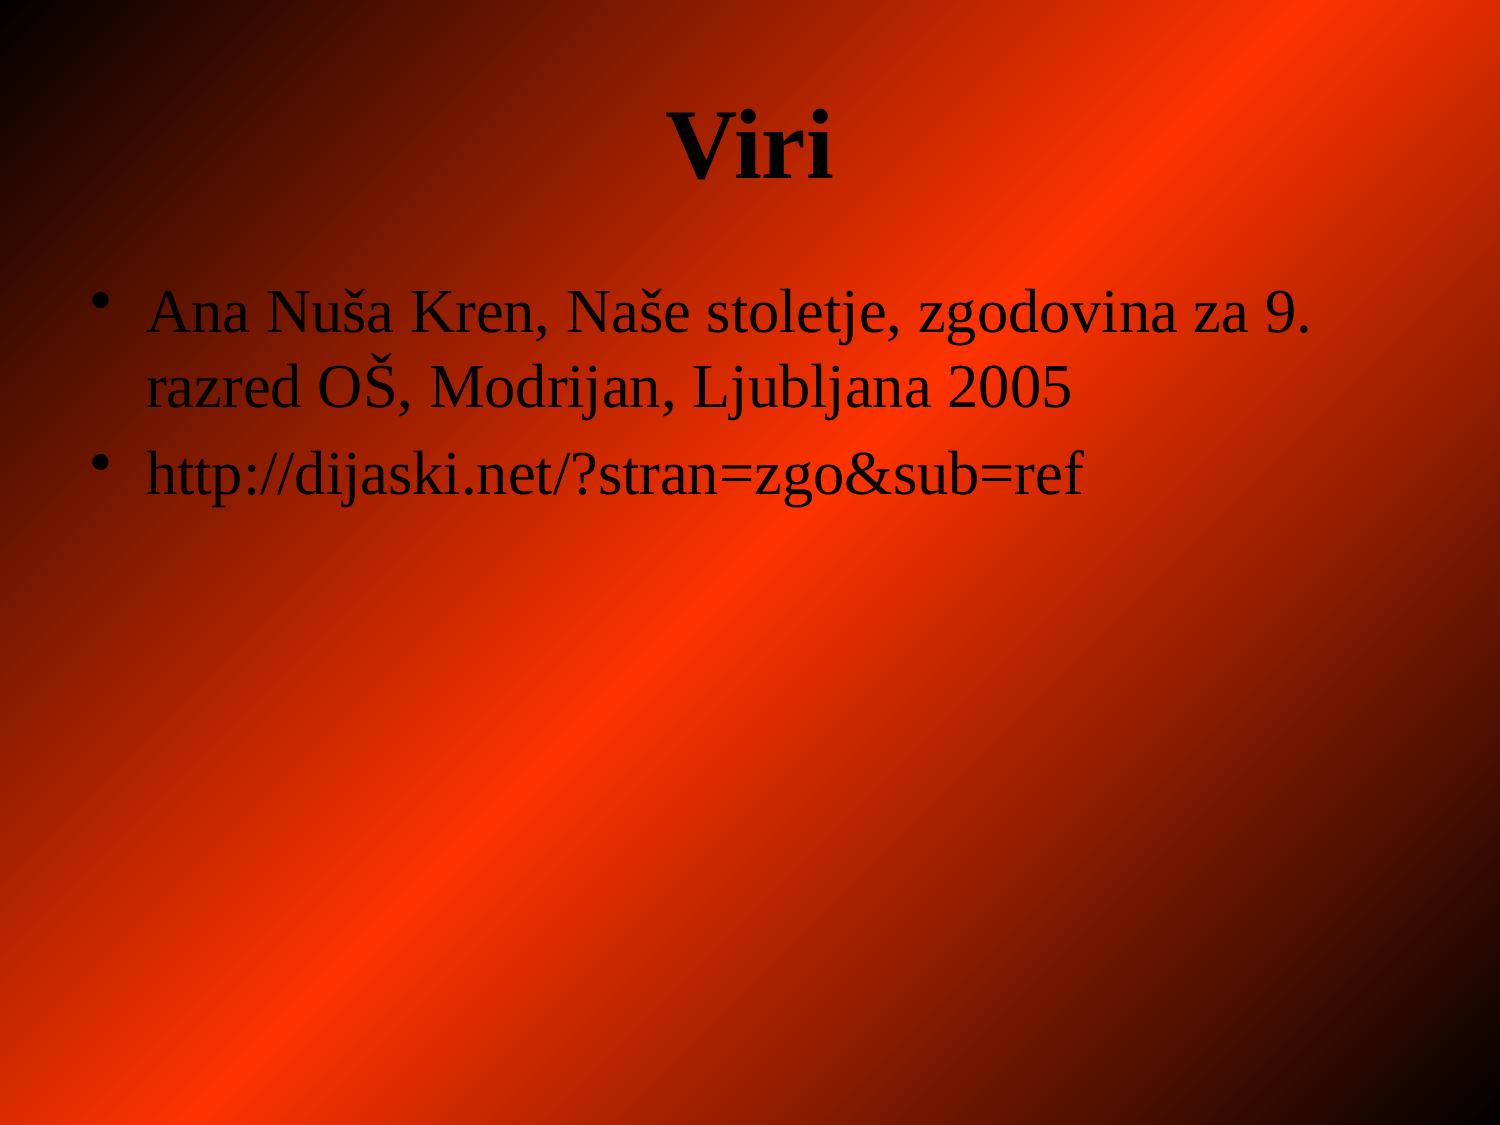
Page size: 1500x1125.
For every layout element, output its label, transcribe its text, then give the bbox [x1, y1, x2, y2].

list Ana Nuša Kren, Naše stoletje, zgodovina za 9. razred OŠ, Modrijan, Ljubljana 2005 http://dijaski.net/?stran=zgo&sub=ref [75, 262, 1425, 1005]
title Viri [75, 45, 1425, 233]
